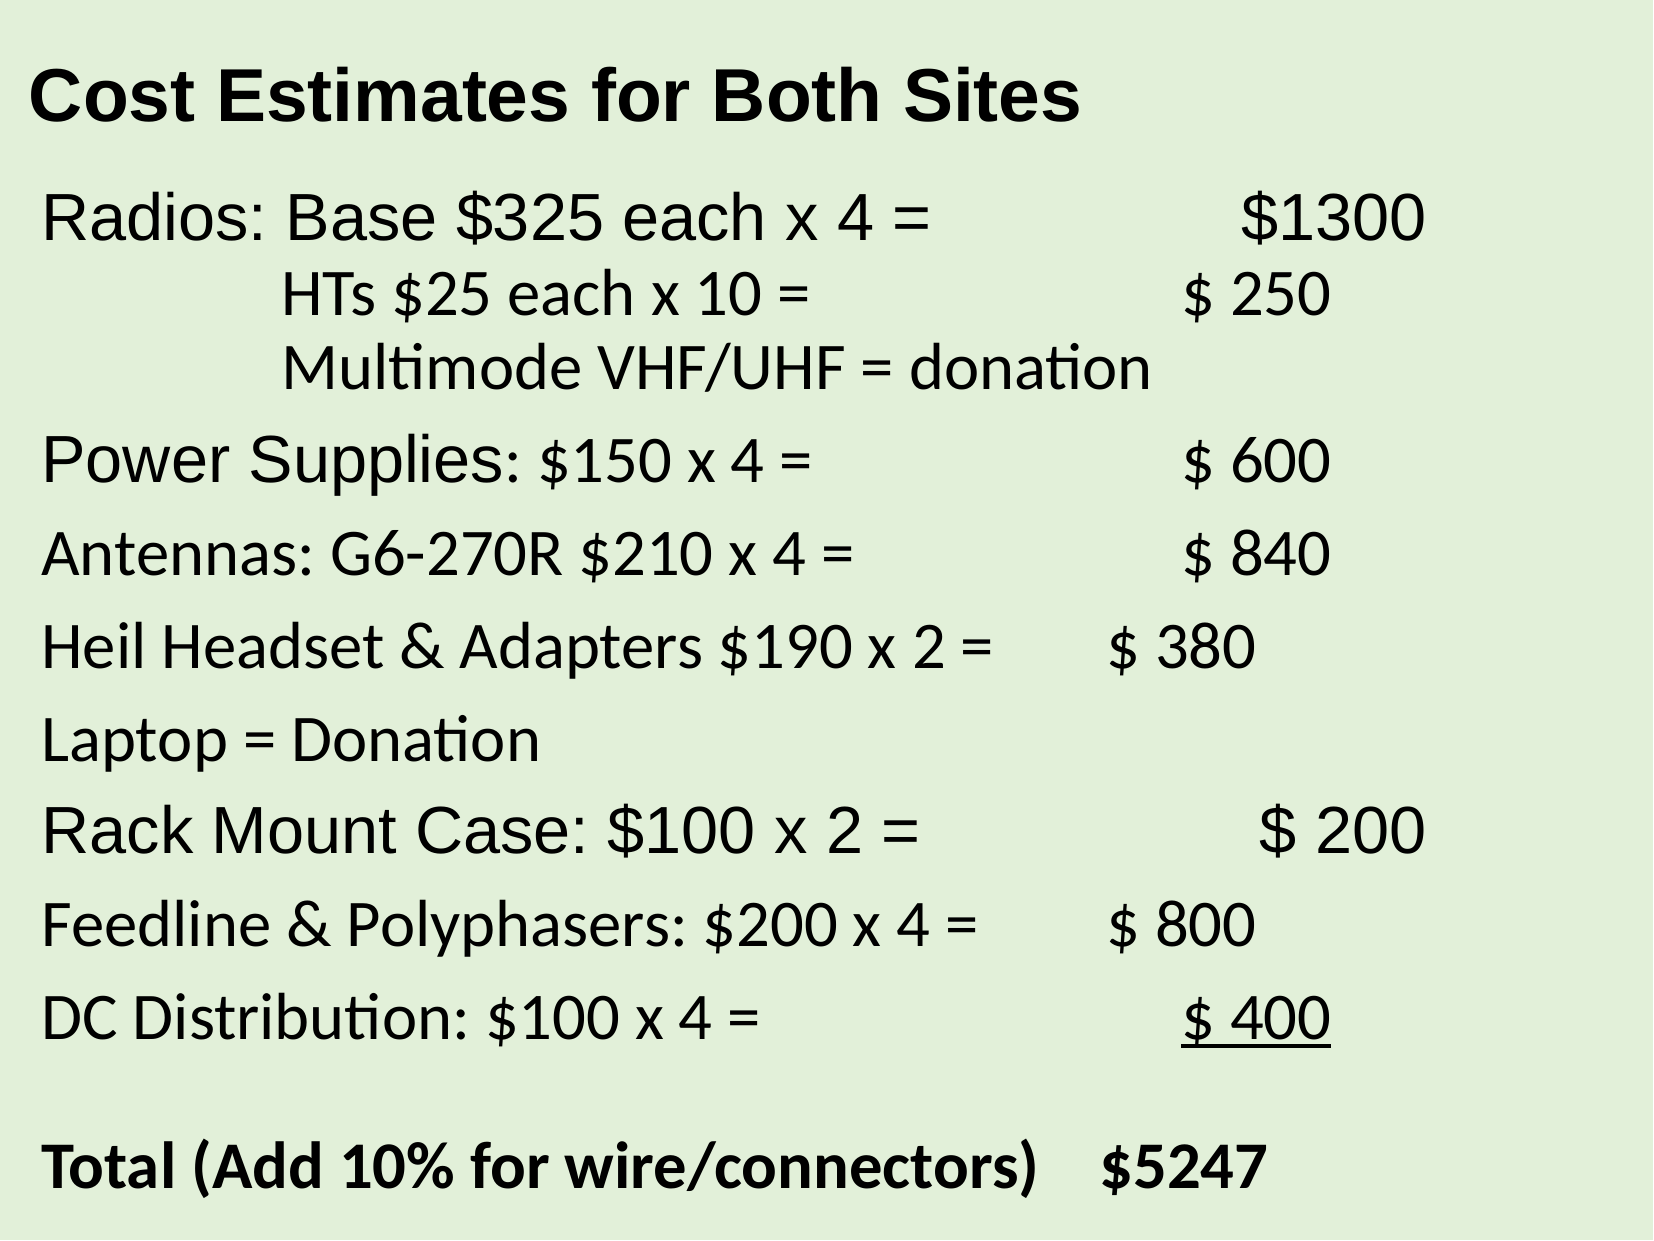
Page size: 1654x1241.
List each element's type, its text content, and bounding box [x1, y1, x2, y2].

text_box Radios: Base $325 each x 4 = $1300 HTs $25 each x 10 = $ 250 Multimode VHF/UHF = donation Power Supplies: $150 x 4 = $ 600 Antennas: G6-270R $210 x 4 = $ 840 Heil Headset & Adapters $190 x 2 = $ 380 Laptop = Donation Rack Mount Case: $100 x 2 = $ 200 Feedline & Polyphasers: $200 x 4 = $ 800 DC Distribution: $100 x 4 = $ 400 Total (Add 10% for wire/connectors) $5247 [26, 173, 1627, 1241]
title Cost Estimates for Both Sites [14, 49, 1627, 183]
